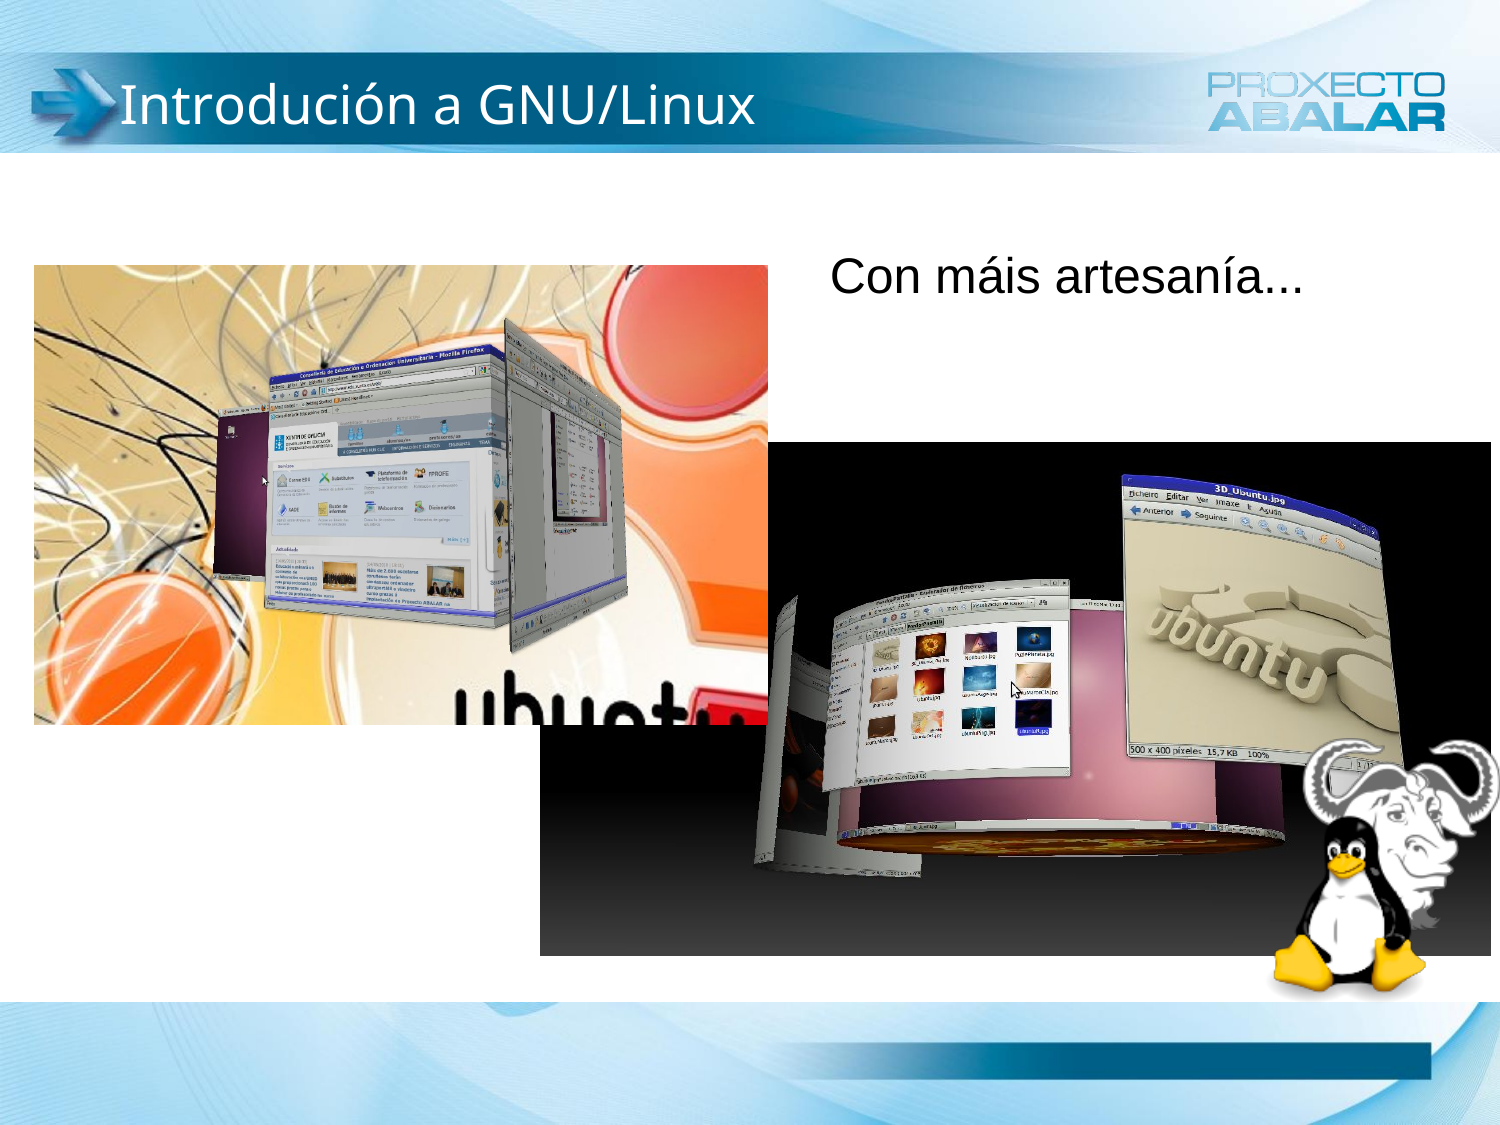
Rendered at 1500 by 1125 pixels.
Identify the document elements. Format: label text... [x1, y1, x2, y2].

text_box Con máis artesanía... [814, 236, 1436, 312]
text_box Introdución a GNU/Linux [104, 62, 772, 143]
picture [0, 0, 1500, 153]
picture [0, 265, 1500, 1125]
